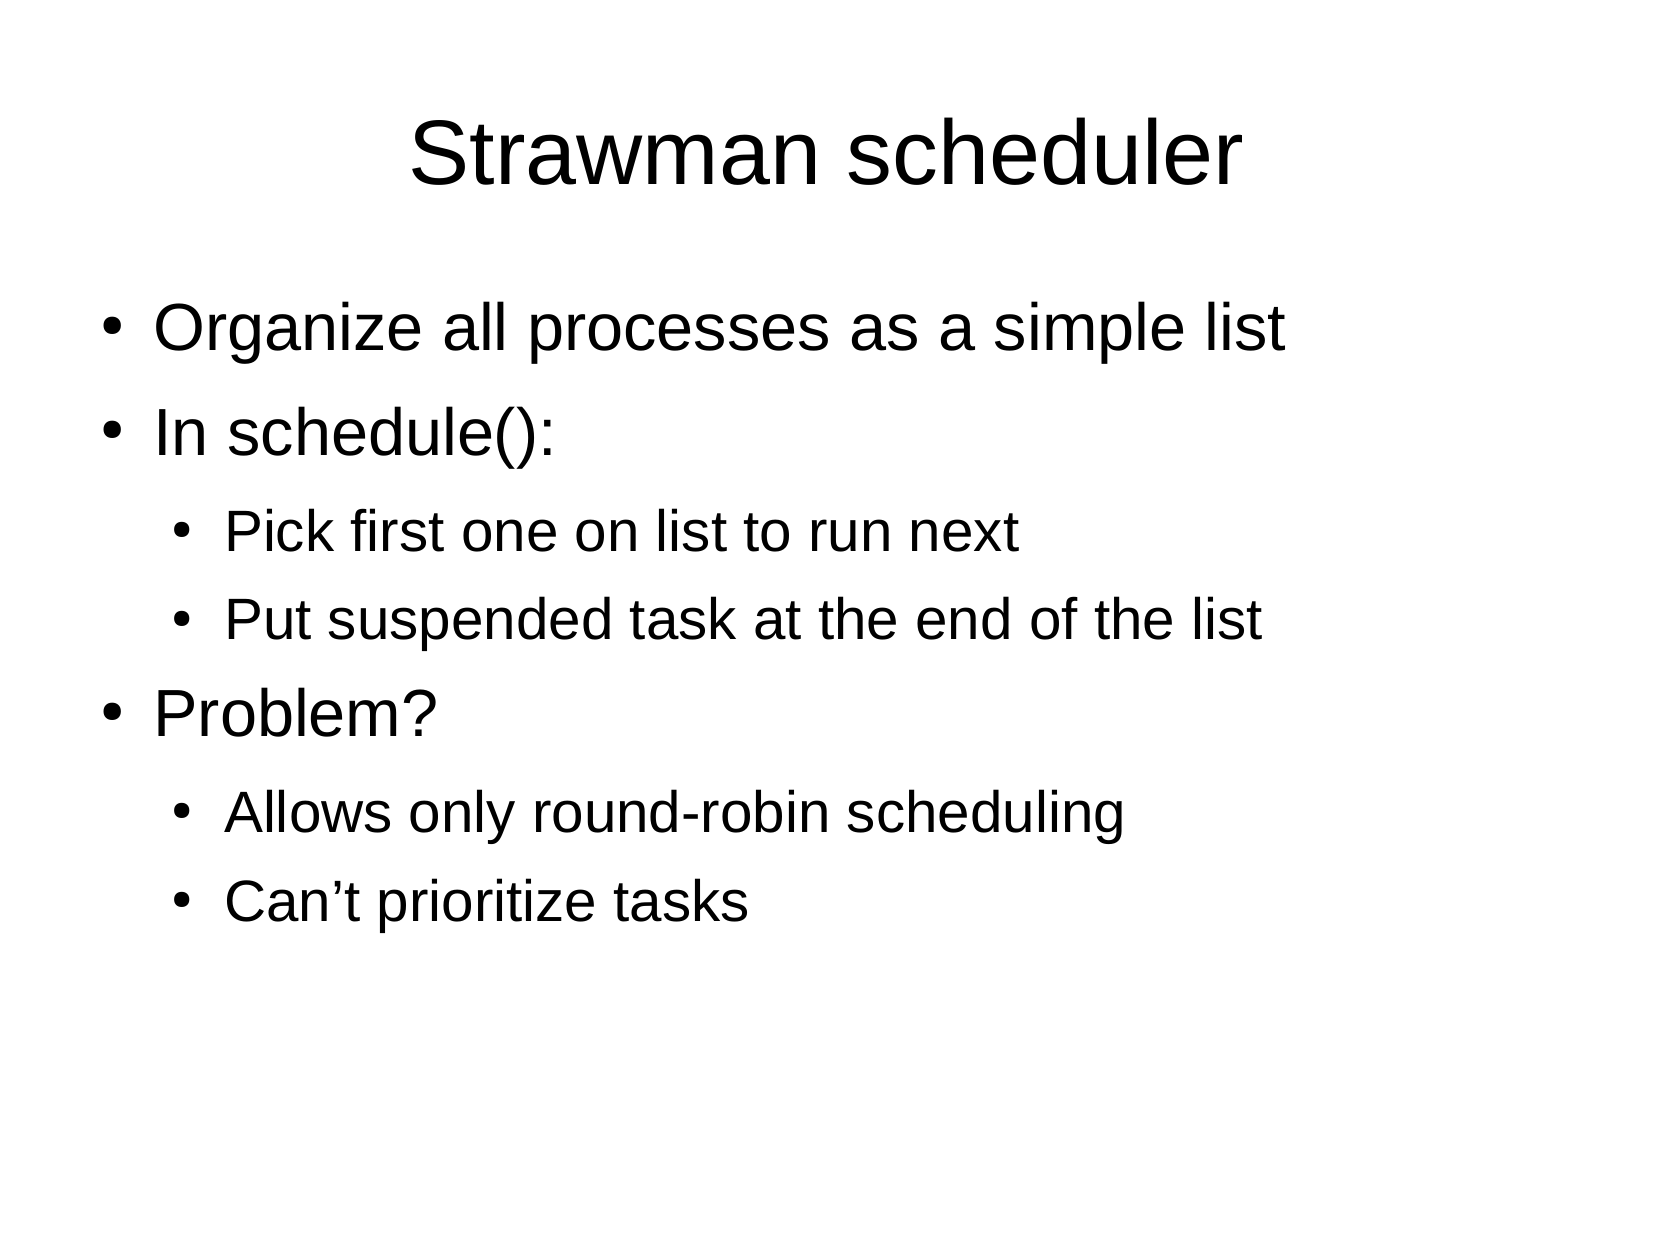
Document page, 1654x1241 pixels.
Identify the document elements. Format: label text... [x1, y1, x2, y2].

title Strawman scheduler [82, 49, 1571, 257]
list Organize all processes as a simple list In schedule(): Pick first one on list to run next Put suspended task at the end of the list Problem? Allows only round-robin scheduling Can’t prioritize tasks [82, 290, 1571, 1010]
